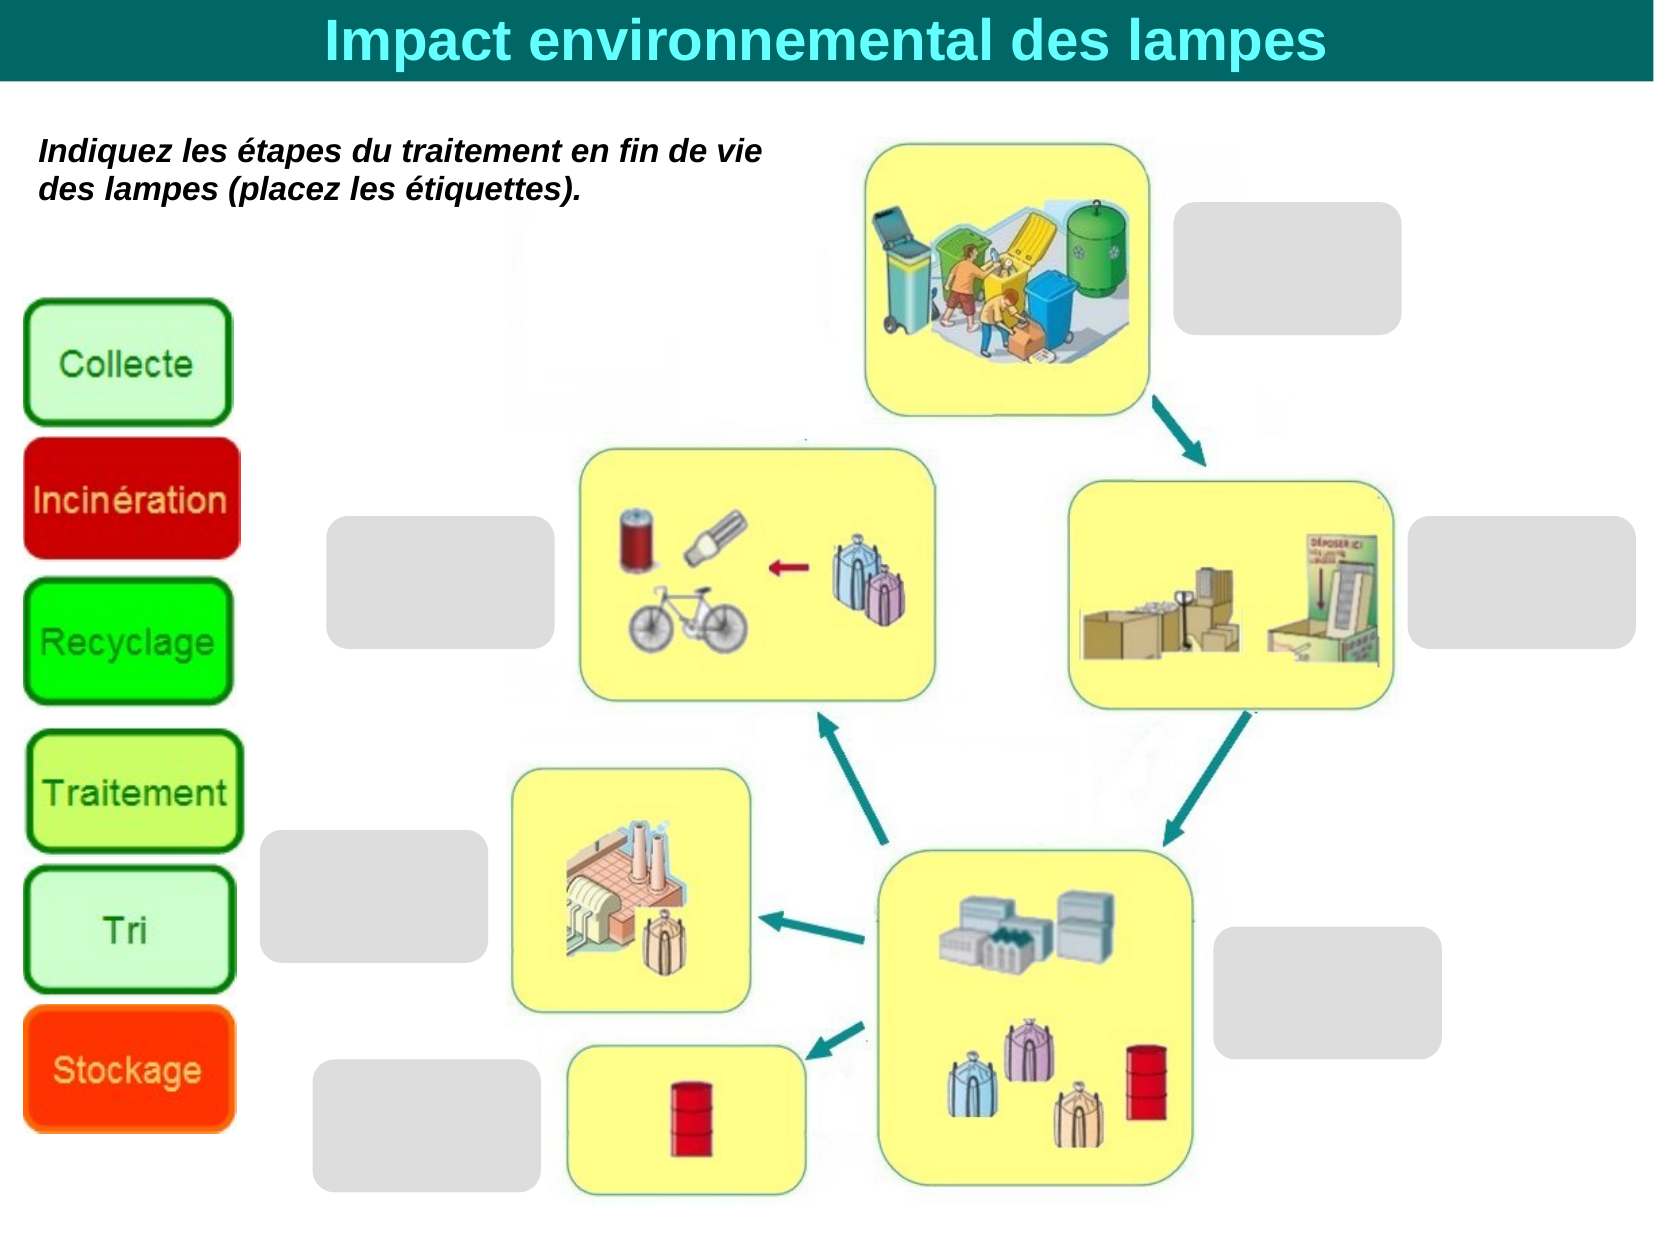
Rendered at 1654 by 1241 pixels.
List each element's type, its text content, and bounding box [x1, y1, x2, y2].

text_box Indiquez les étapes du traitement en fin de vie des lampes (placez les étiquettes). [23, 125, 804, 216]
text_box [259, 829, 489, 963]
picture [23, 1004, 237, 1134]
picture [23, 862, 237, 997]
text_box [1173, 202, 1402, 336]
text_box [1213, 926, 1442, 1060]
text_box [326, 516, 555, 649]
picture [23, 727, 247, 857]
picture [23, 296, 234, 430]
text_box [1407, 516, 1636, 649]
text_box [312, 1059, 541, 1193]
picture [506, 137, 1402, 1205]
picture [23, 436, 241, 562]
text_box Impact environnemental des lampes [0, 0, 1654, 82]
picture [23, 574, 237, 710]
